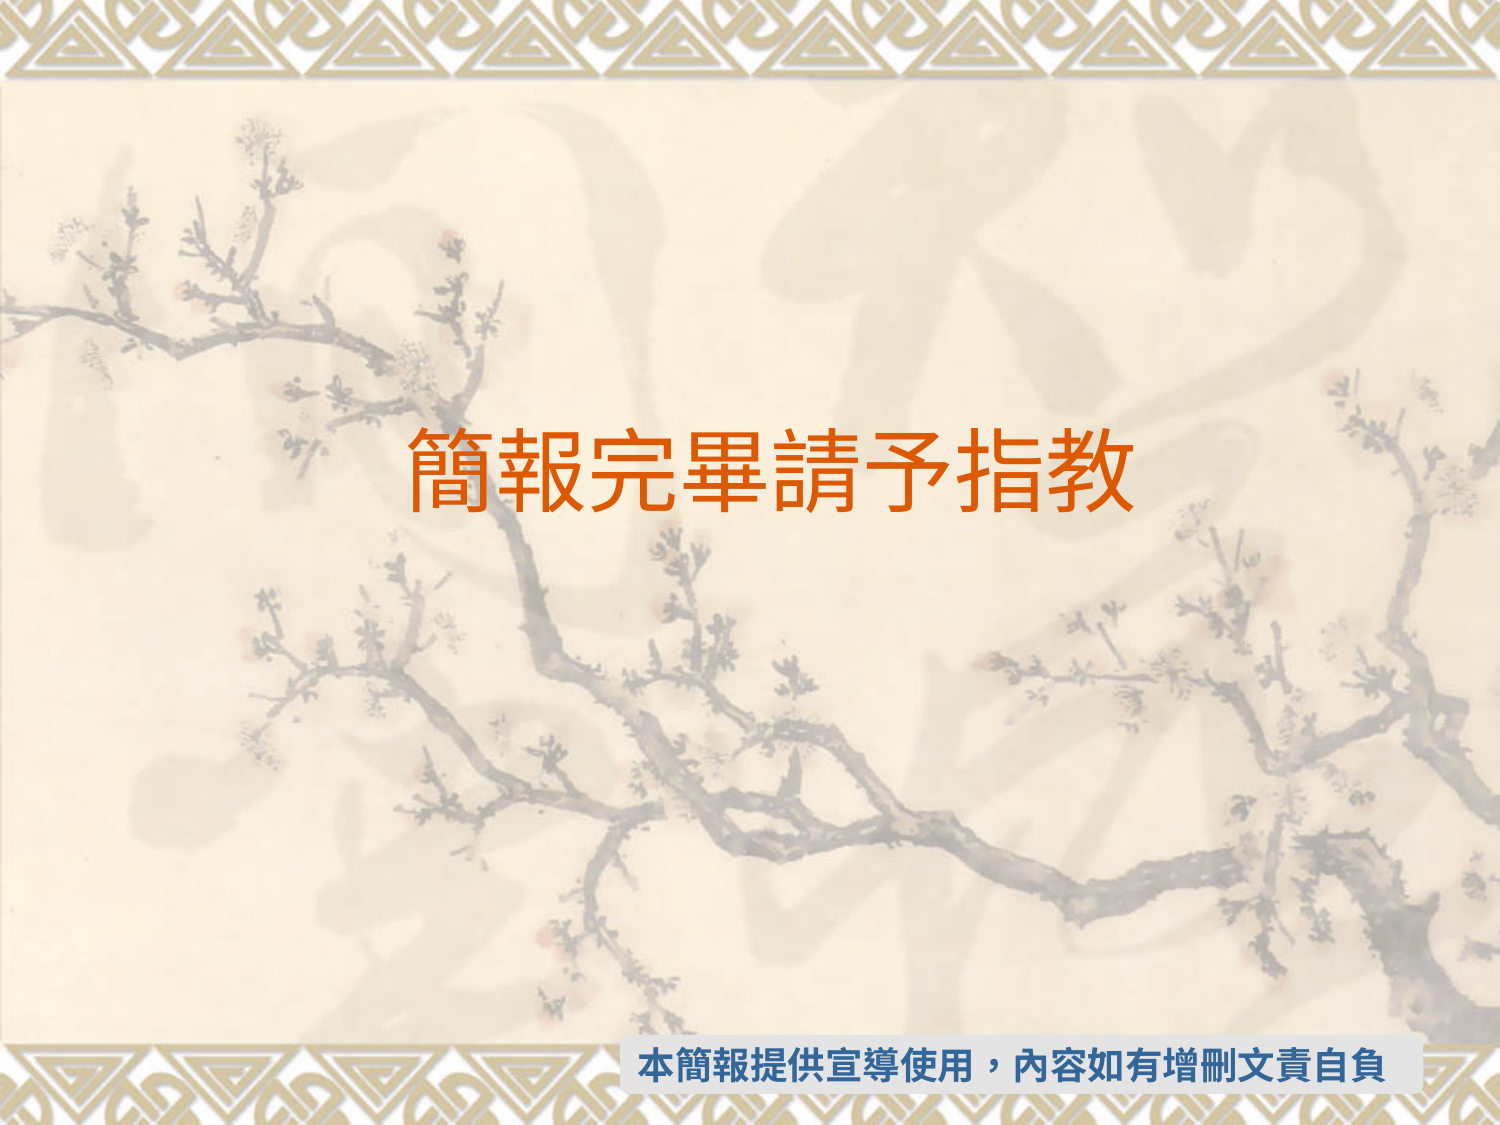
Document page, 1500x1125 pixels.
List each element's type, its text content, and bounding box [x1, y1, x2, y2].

title 簡報完畢請予指教 [112, 375, 1388, 563]
text_box 本簡報提供宣導使用，內容如有增刪文責自負 [620, 1034, 1424, 1094]
